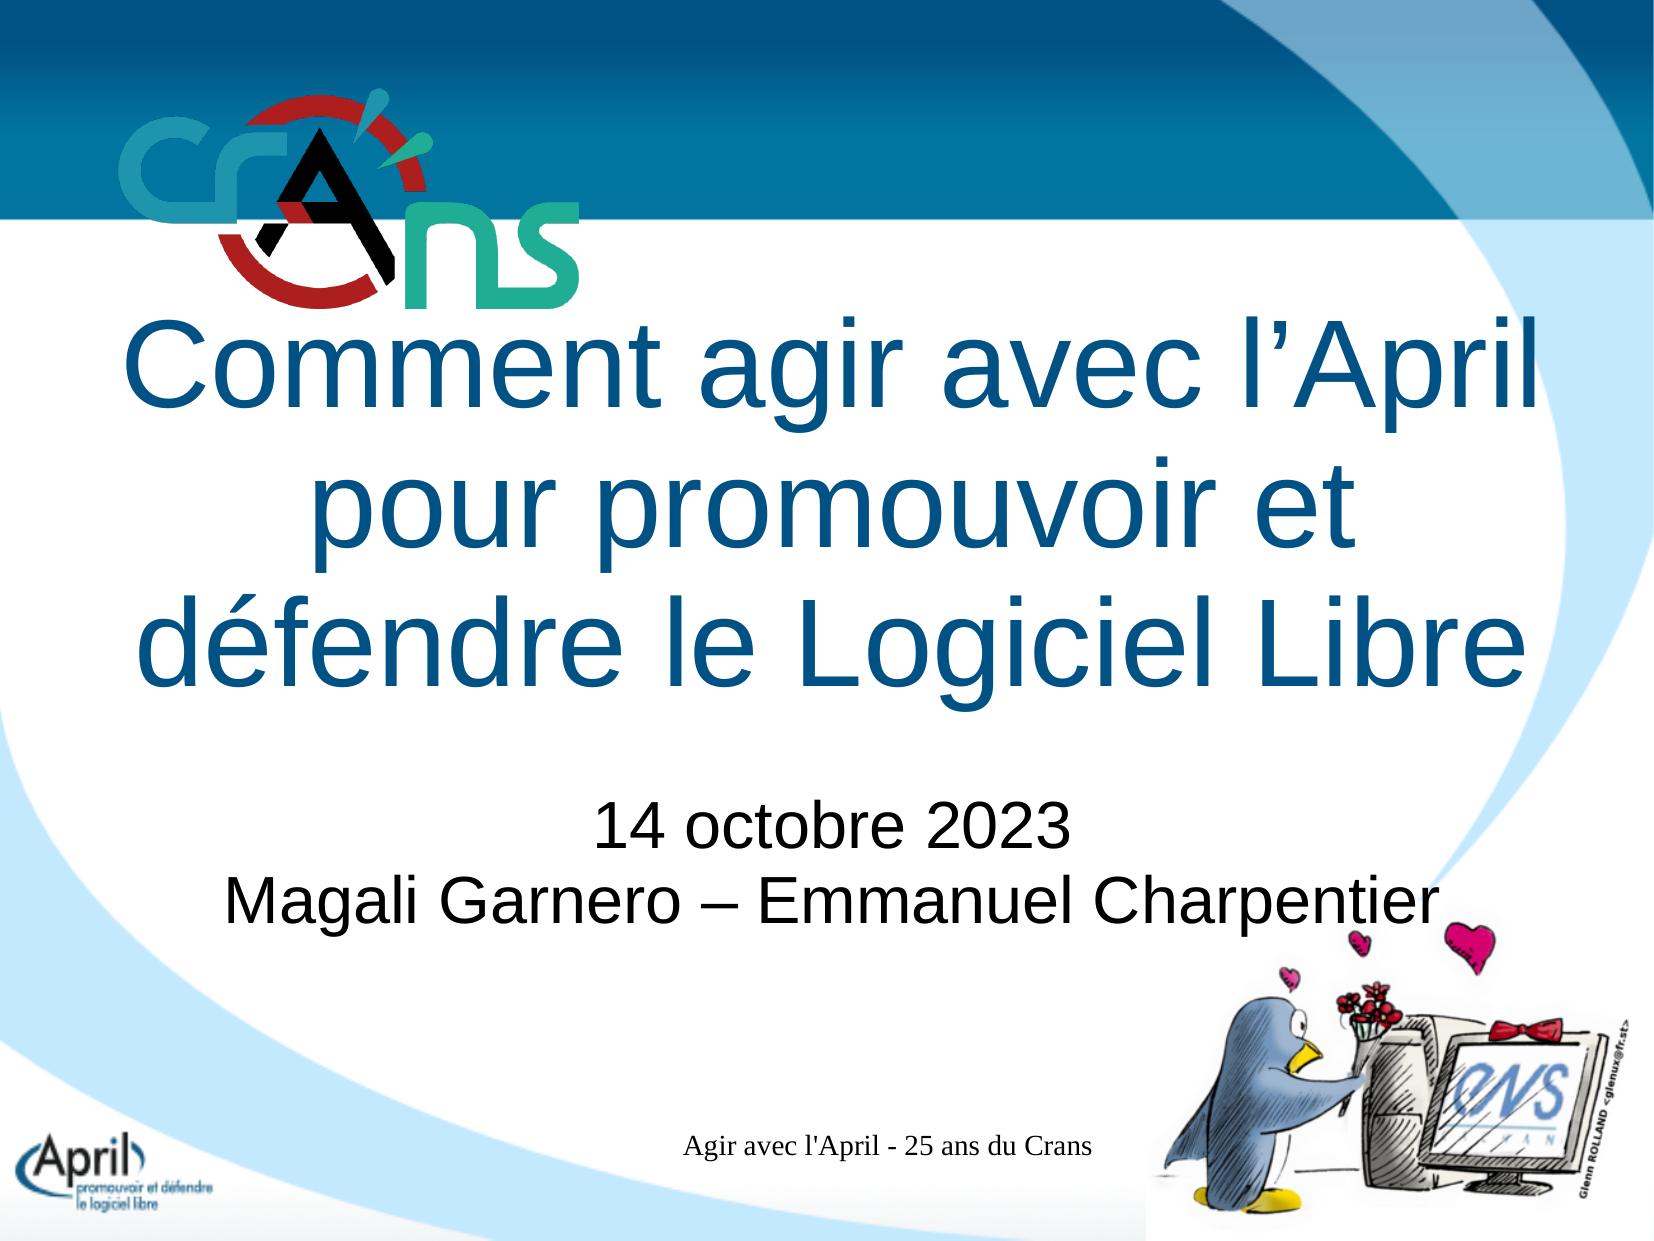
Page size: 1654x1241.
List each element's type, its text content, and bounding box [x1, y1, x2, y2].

subtitle Comment agir avec l’April pour promouvoir et défendre le Logiciel Libre 14 octobre 2023 Magali Garnero – Emmanuel Charpentier [88, 206, 1577, 1026]
picture [0, 0, 1654, 1241]
picture [249, 89, 432, 191]
picture [118, 117, 579, 309]
